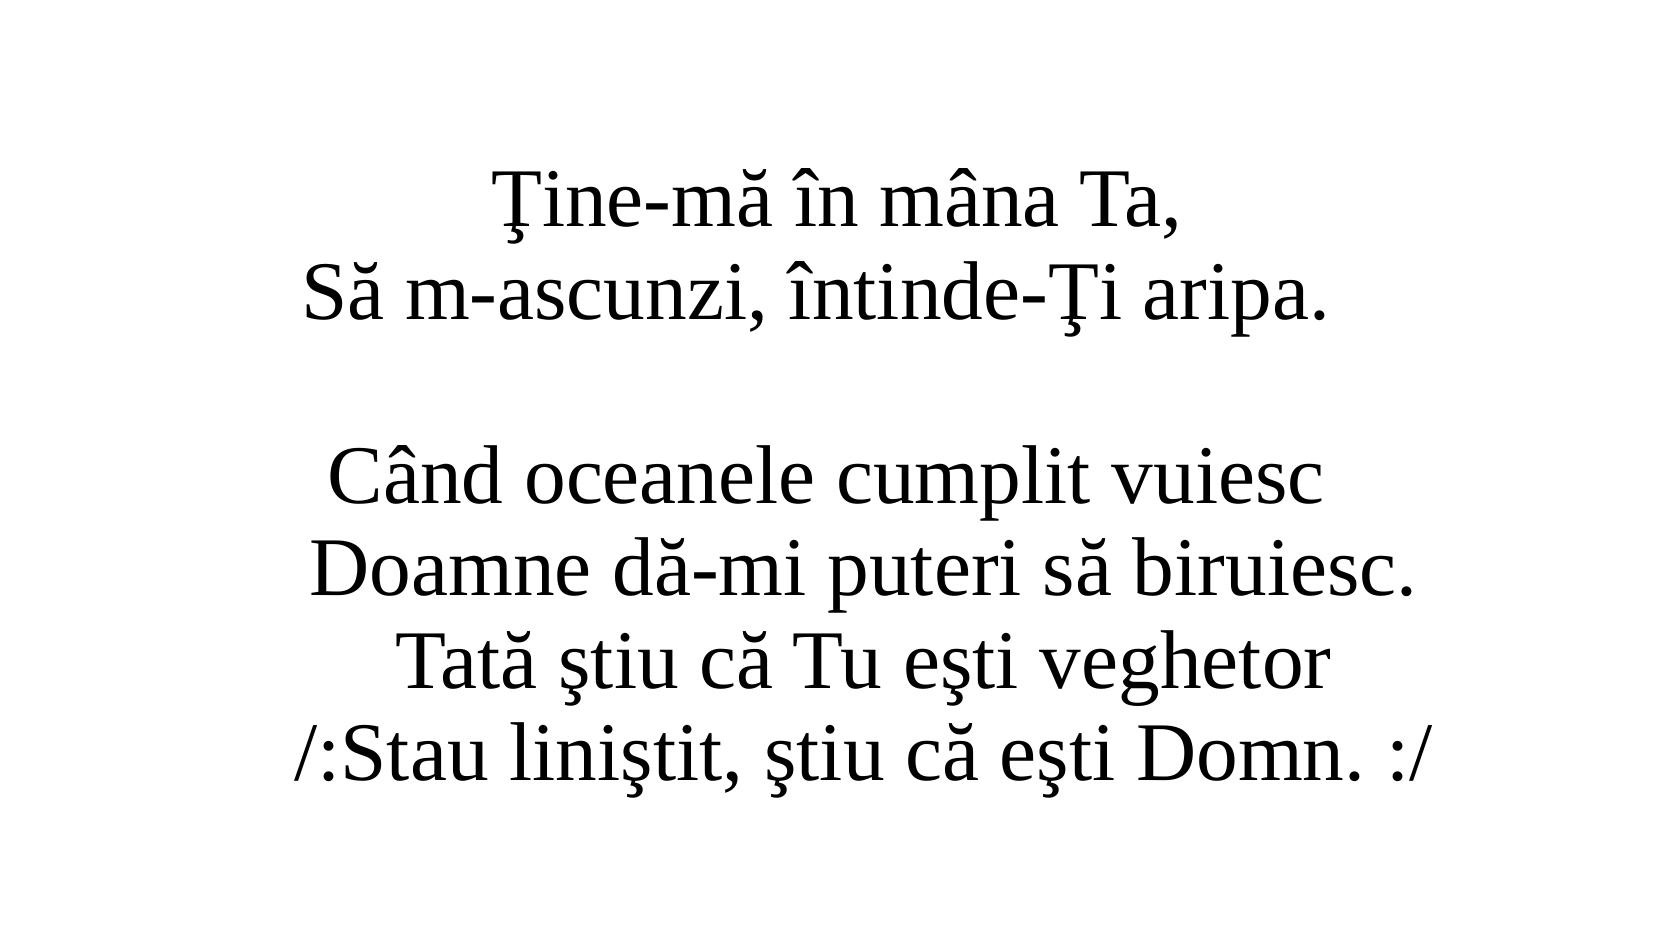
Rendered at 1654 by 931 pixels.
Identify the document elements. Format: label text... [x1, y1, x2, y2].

subtitle Ţine-mă în mâna Ta, Să m-ascunzi, întinde-Ţi aripa. Când oceanele cumplit vuiesc Doamne dă-mi puteri să biruiesc. Tată ştiu că Tu eşti veghetor /:Stau liniştit, ştiu că eşti Domn. :/ [165, 152, 1489, 799]
